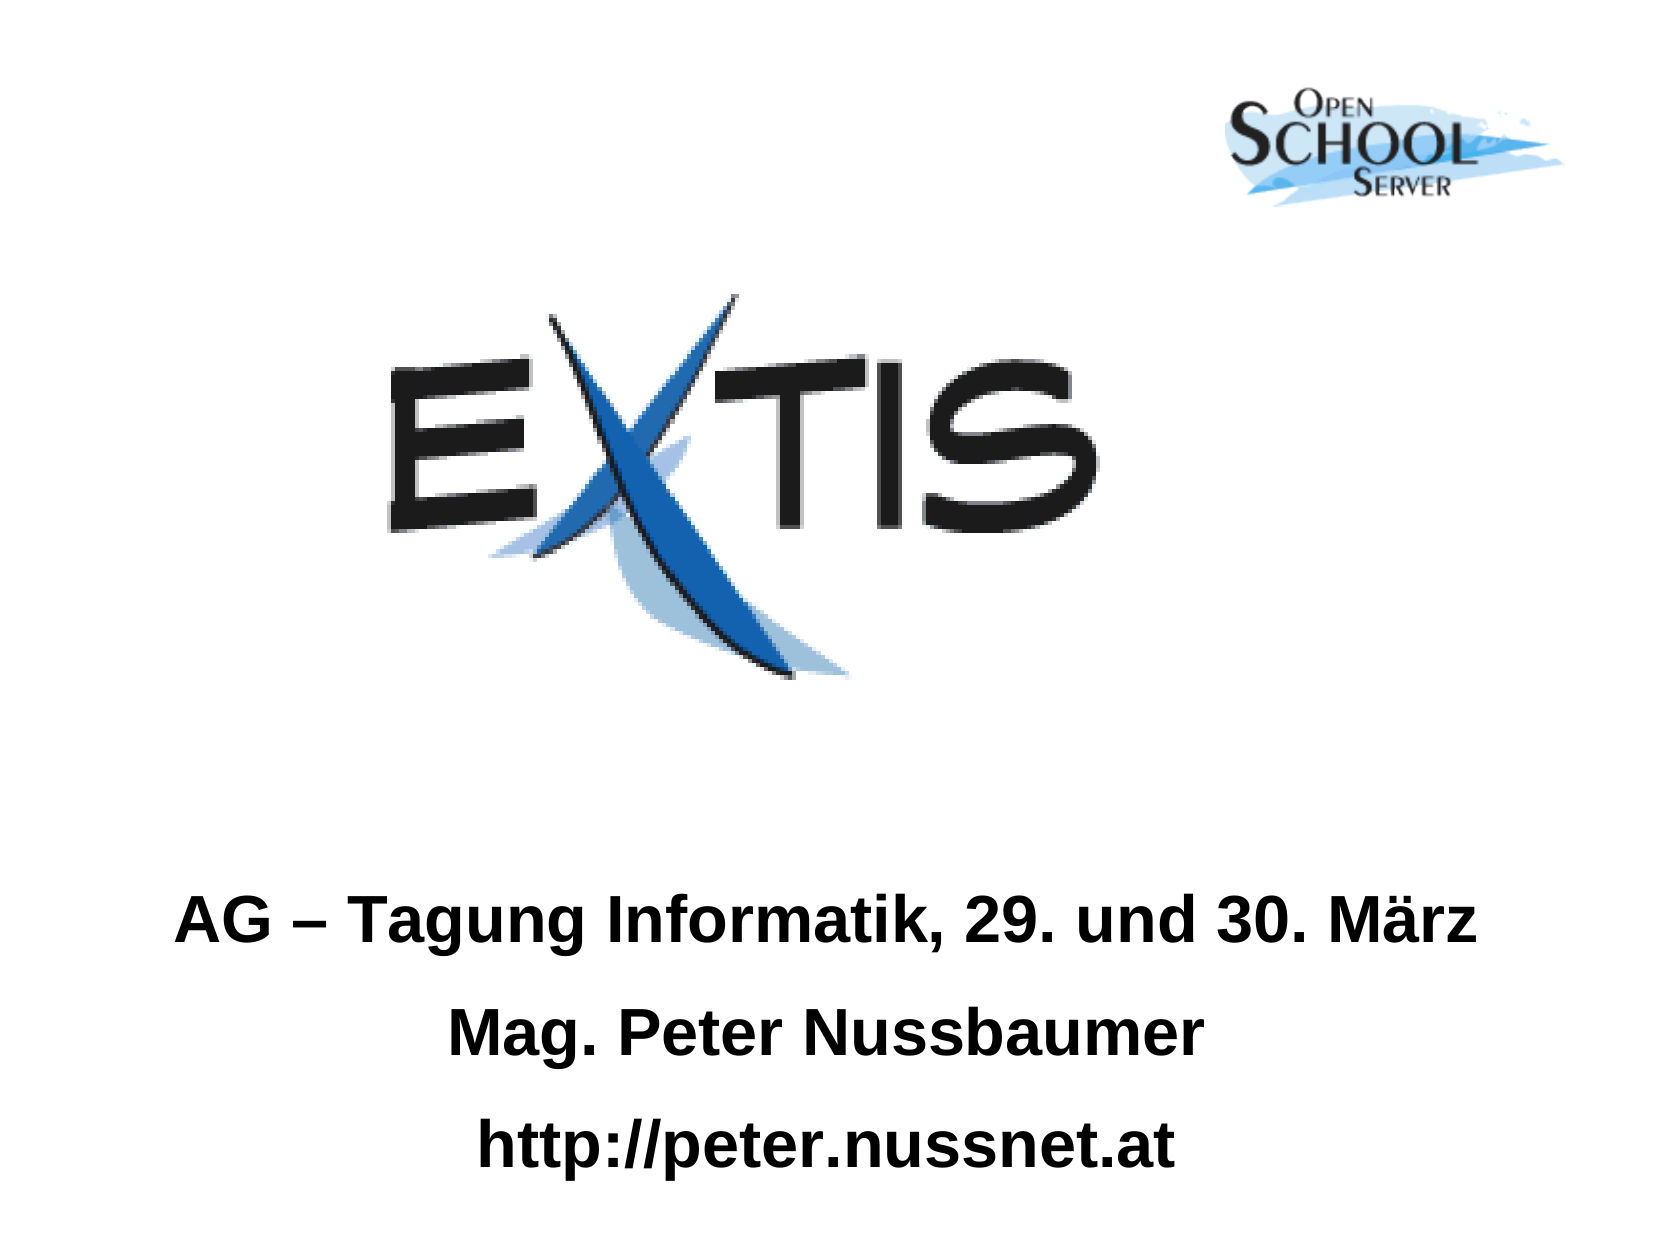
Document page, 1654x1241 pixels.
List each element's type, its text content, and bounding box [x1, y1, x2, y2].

picture [383, 294, 1109, 680]
text_box AG – Tagung Informatik, 29. und 30. März Mag. Peter Nussbaumer http://peter.nussnet.at [147, 837, 1506, 1152]
picture [1225, 82, 1565, 207]
